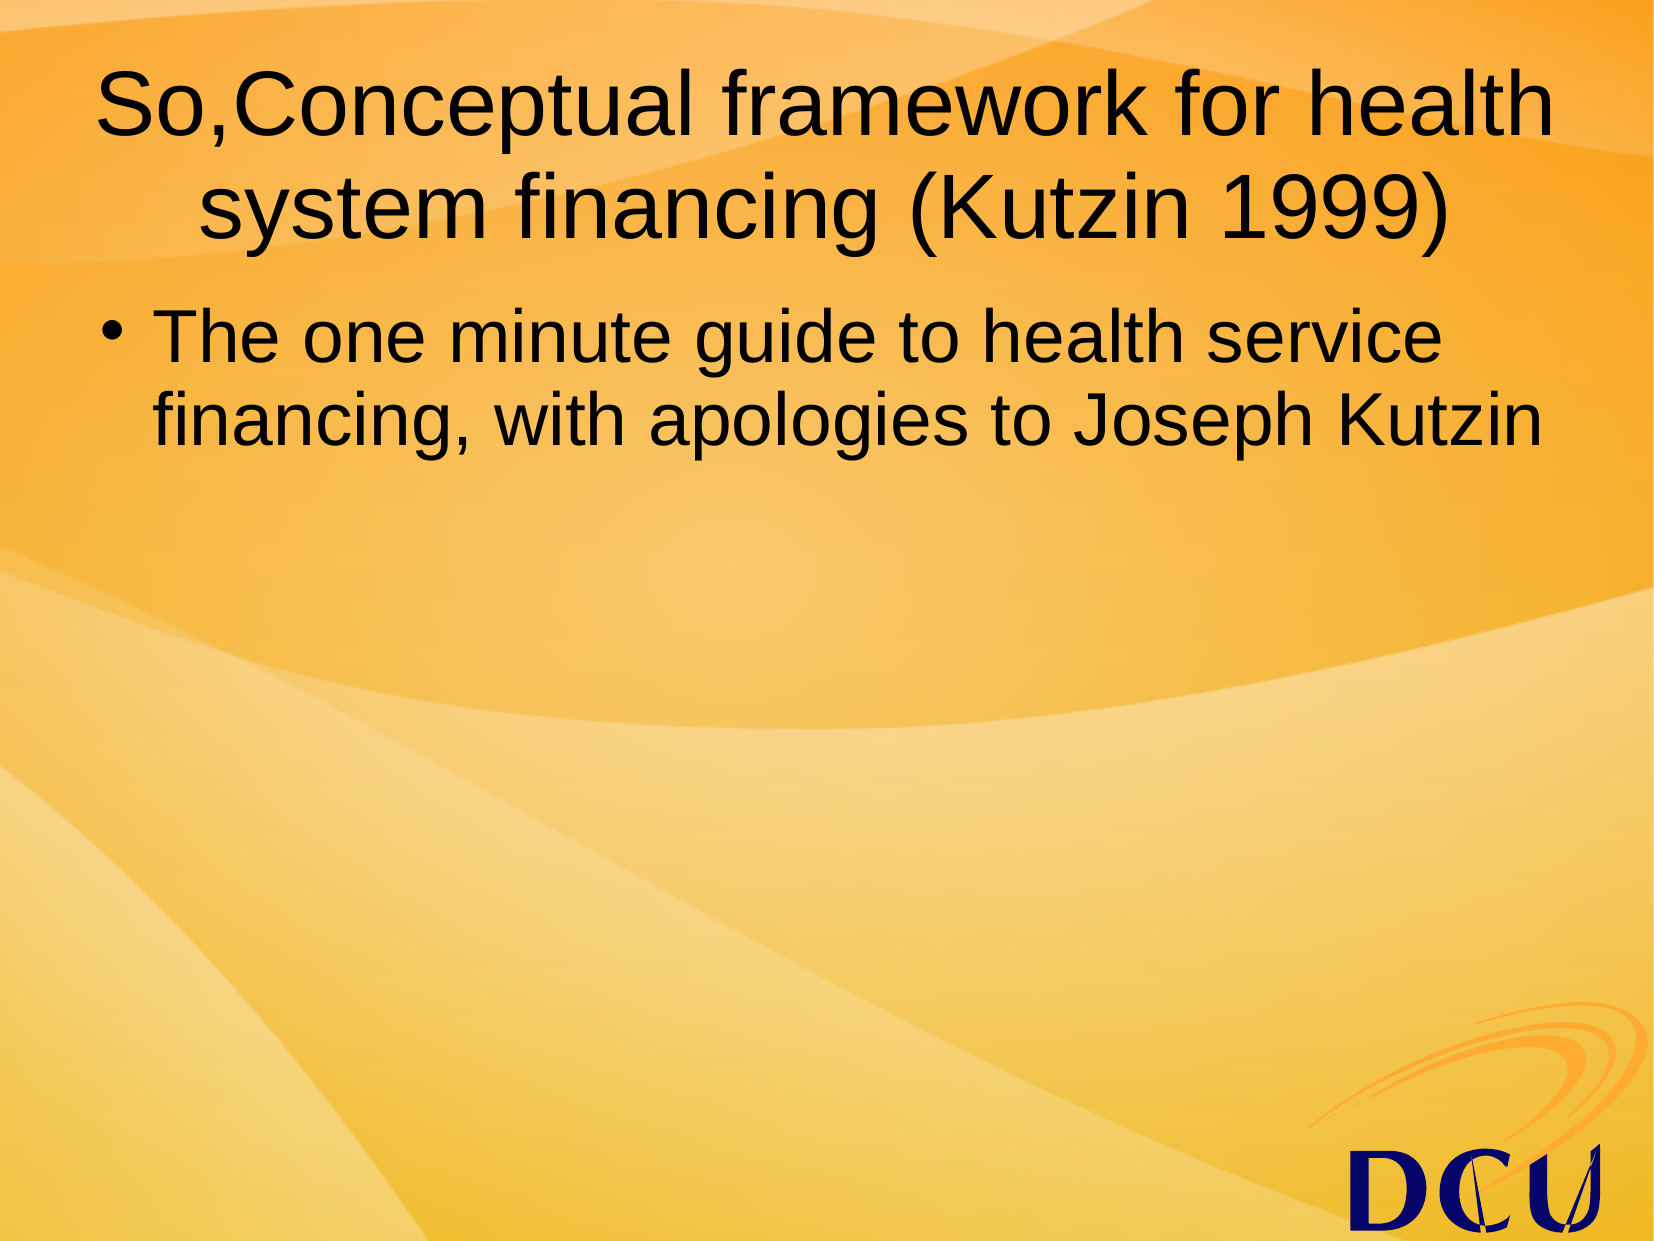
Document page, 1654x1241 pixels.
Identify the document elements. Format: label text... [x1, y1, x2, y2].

picture [0, 0, 1654, 1241]
list The one minute guide to health service financing, with apologies to Joseph Kutzin [82, 290, 1571, 1094]
title So,Conceptual framework for health system financing (Kutzin 1999) [82, 47, 1571, 259]
